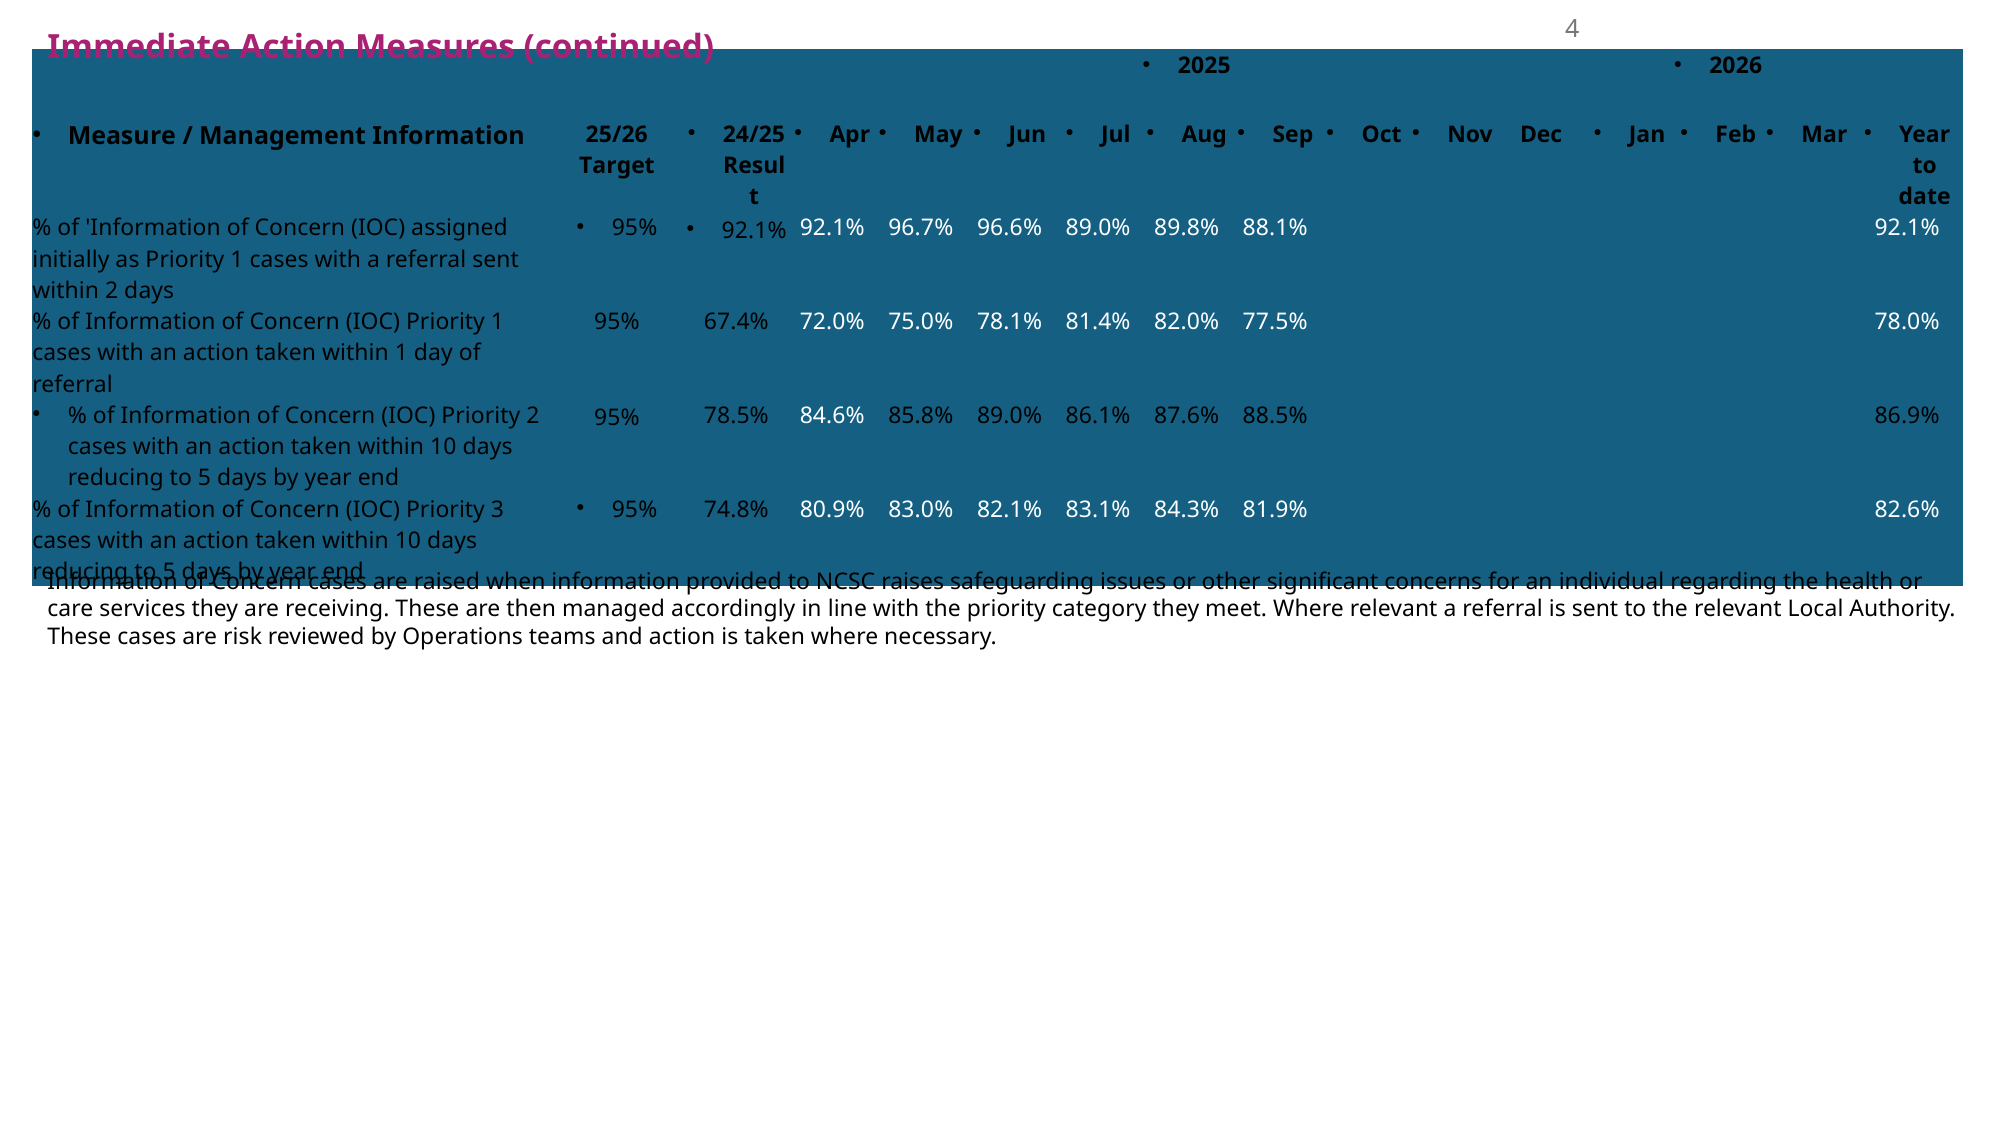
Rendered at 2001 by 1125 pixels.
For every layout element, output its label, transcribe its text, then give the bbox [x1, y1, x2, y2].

table_cell % of Information of Concern (IOC) Priority 1 cases with an action taken within 1 day of referral [32, 305, 549, 399]
table_cell 96.6% [965, 211, 1054, 305]
table_cell [1674, 493, 1762, 558]
table_cell 88.5% [1231, 399, 1320, 493]
table_cell 78.1% [965, 305, 1054, 399]
table_cell [1497, 305, 1585, 399]
table_cell 95% [549, 211, 685, 305]
table_cell 81.4% [1054, 305, 1142, 399]
table_cell Year to date [1851, 118, 1963, 211]
table_header 2026 [1585, 60, 1851, 118]
table_cell 95% [549, 399, 685, 493]
table_cell 92.1% [788, 211, 877, 305]
table_cell [1762, 211, 1851, 305]
table_header 2025 [788, 49, 1585, 118]
table_cell Aug [1142, 118, 1231, 211]
table_cell % of 'Information of Concern (IOC) assigned initially as Priority 1 cases with a referral sent within 2 days [32, 211, 549, 305]
table_cell [1585, 493, 1674, 558]
table_cell 72.0% [788, 305, 877, 399]
table_cell [1408, 211, 1497, 305]
table_cell 67.4% [685, 305, 788, 399]
table_cell % of Information of Concern (IOC) Priority 3 cases with an action taken within 10 days reducing to 5 days by year end [32, 493, 549, 558]
table_cell [1320, 493, 1408, 558]
table_cell 77.5% [1231, 305, 1320, 399]
table_cell 84.3% [1142, 493, 1231, 558]
table_cell [1674, 305, 1762, 399]
table_cell 78.5% [685, 399, 788, 493]
table_cell 82.1% [965, 493, 1054, 558]
table_cell 95% [549, 493, 685, 558]
table_cell 96.7% [877, 211, 965, 305]
table_cell Sep [1231, 118, 1320, 211]
text_box Immediate Action Measures (continued) [32, 17, 824, 74]
table_cell Oct [1320, 118, 1408, 211]
table_cell 95% [549, 305, 685, 399]
table_cell 85.8% [877, 399, 965, 493]
table_header [32, 74, 549, 118]
table_cell [1674, 399, 1762, 493]
slide_number 4 [1550, 0, 2000, 60]
table_cell 88.1% [1231, 211, 1320, 305]
table_cell 80.9% [788, 493, 877, 558]
table_cell 89.0% [1054, 211, 1142, 305]
table_cell [1762, 305, 1851, 399]
text_box Information of Concern cases are raised when information provided to NCSC raises safeguarding issues or other significant concerns for an individual regarding the health or care services they are receiving. These are then managed accordingly in line with the priority category they meet. Where relevant a referral is sent to the relevant Local Authority. These cases are risk reviewed by Operations teams and action is taken where necessary. [32, 558, 1977, 658]
table_cell Jan [1585, 118, 1674, 211]
table_cell % of Information of Concern (IOC) Priority 2 cases with an action taken within 10 days reducing to 5 days by year end [32, 399, 549, 493]
table_cell Jun [965, 118, 1054, 211]
table_cell [1320, 211, 1408, 305]
table_header [549, 74, 685, 118]
table_header [1851, 60, 1963, 118]
table_cell 78.0% [1851, 305, 1963, 399]
table_cell 75.0% [877, 305, 965, 399]
table_cell Jul [1054, 118, 1142, 211]
table_cell [1408, 305, 1497, 399]
table_cell 84.6% [788, 399, 877, 493]
table_cell 86.1% [1054, 399, 1142, 493]
table_cell 81.9% [1231, 493, 1320, 558]
table_cell [1762, 399, 1851, 493]
table_cell 89.8% [1142, 211, 1231, 305]
table_cell Dec [1497, 118, 1585, 211]
table_cell Apr [788, 118, 877, 211]
table_cell Measure / Management Information [32, 118, 549, 211]
table_cell [1497, 493, 1585, 558]
table_cell Nov [1408, 118, 1497, 211]
table_cell Mar [1762, 118, 1851, 211]
table_cell [1762, 493, 1851, 558]
table_cell 74.8% [685, 493, 788, 558]
table_cell Feb [1674, 118, 1762, 211]
table_cell 92.1% [685, 211, 788, 305]
table_cell [1674, 211, 1762, 305]
table_cell [1585, 211, 1674, 305]
table_cell [1320, 305, 1408, 399]
table_cell [1585, 399, 1674, 493]
table_cell [1497, 211, 1585, 305]
table_cell 92.1% [1851, 211, 1963, 305]
table_cell [1497, 399, 1585, 493]
table_cell 87.6% [1142, 399, 1231, 493]
table_cell [1585, 305, 1674, 399]
table_cell [1408, 493, 1497, 558]
table_cell [1408, 399, 1497, 493]
table_cell 82.0% [1142, 305, 1231, 399]
table_cell May [877, 118, 965, 211]
table_cell 89.0% [965, 399, 1054, 493]
table_cell 83.0% [877, 493, 965, 558]
table_cell 82.6% [1851, 493, 1963, 558]
table_cell [1320, 399, 1408, 493]
table_cell 86.9% [1851, 399, 1963, 493]
table_cell 24/25 Result [685, 118, 788, 211]
table_cell 83.1% [1054, 493, 1142, 558]
table_cell 25/26 Target [549, 118, 685, 211]
table_header [685, 74, 788, 118]
